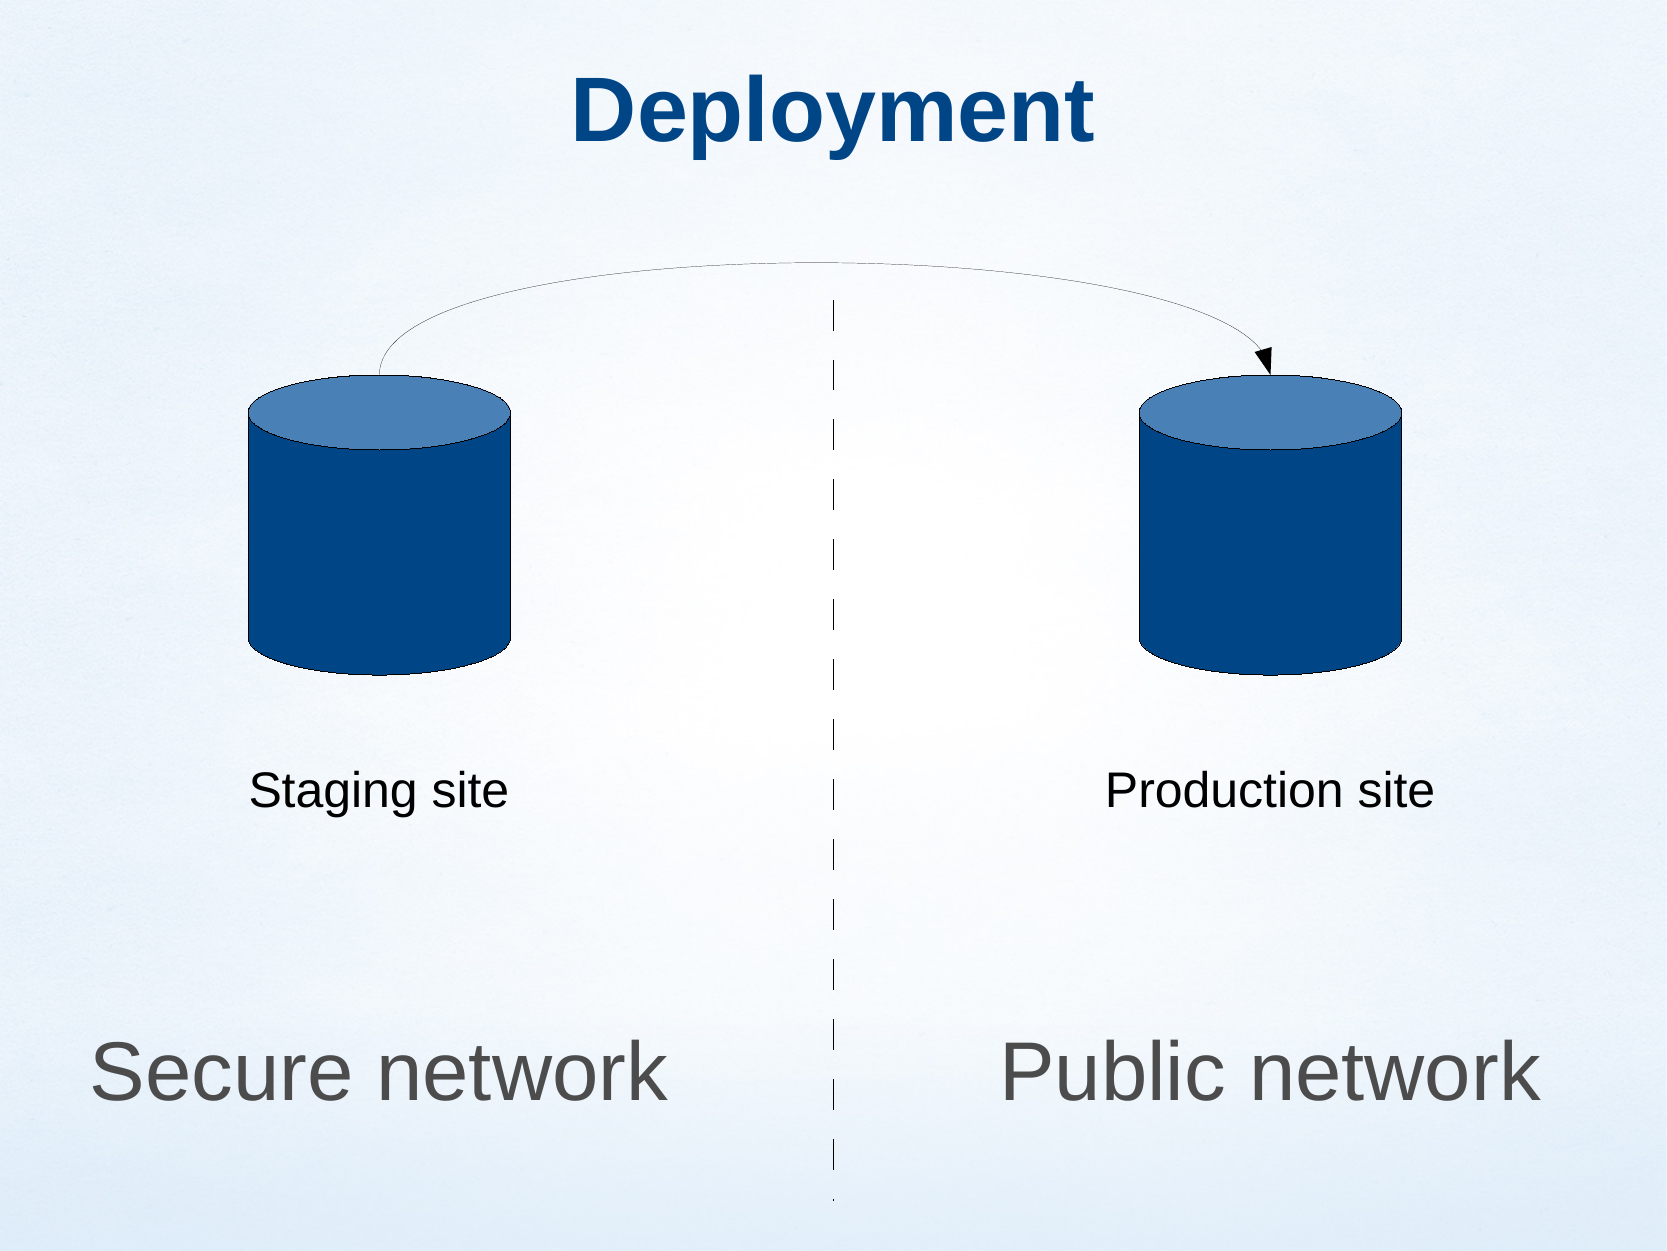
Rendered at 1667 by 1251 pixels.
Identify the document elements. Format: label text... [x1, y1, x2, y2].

text_box [1139, 417, 1402, 676]
text_box Production site [1090, 750, 1451, 825]
text_box Secure network [75, 1010, 684, 1126]
text_box Staging site [233, 750, 525, 826]
text_box [248, 416, 511, 676]
text_box Public network [984, 1010, 1556, 1126]
title Deployment [83, 49, 1584, 259]
picture [0, 0, 1667, 1251]
